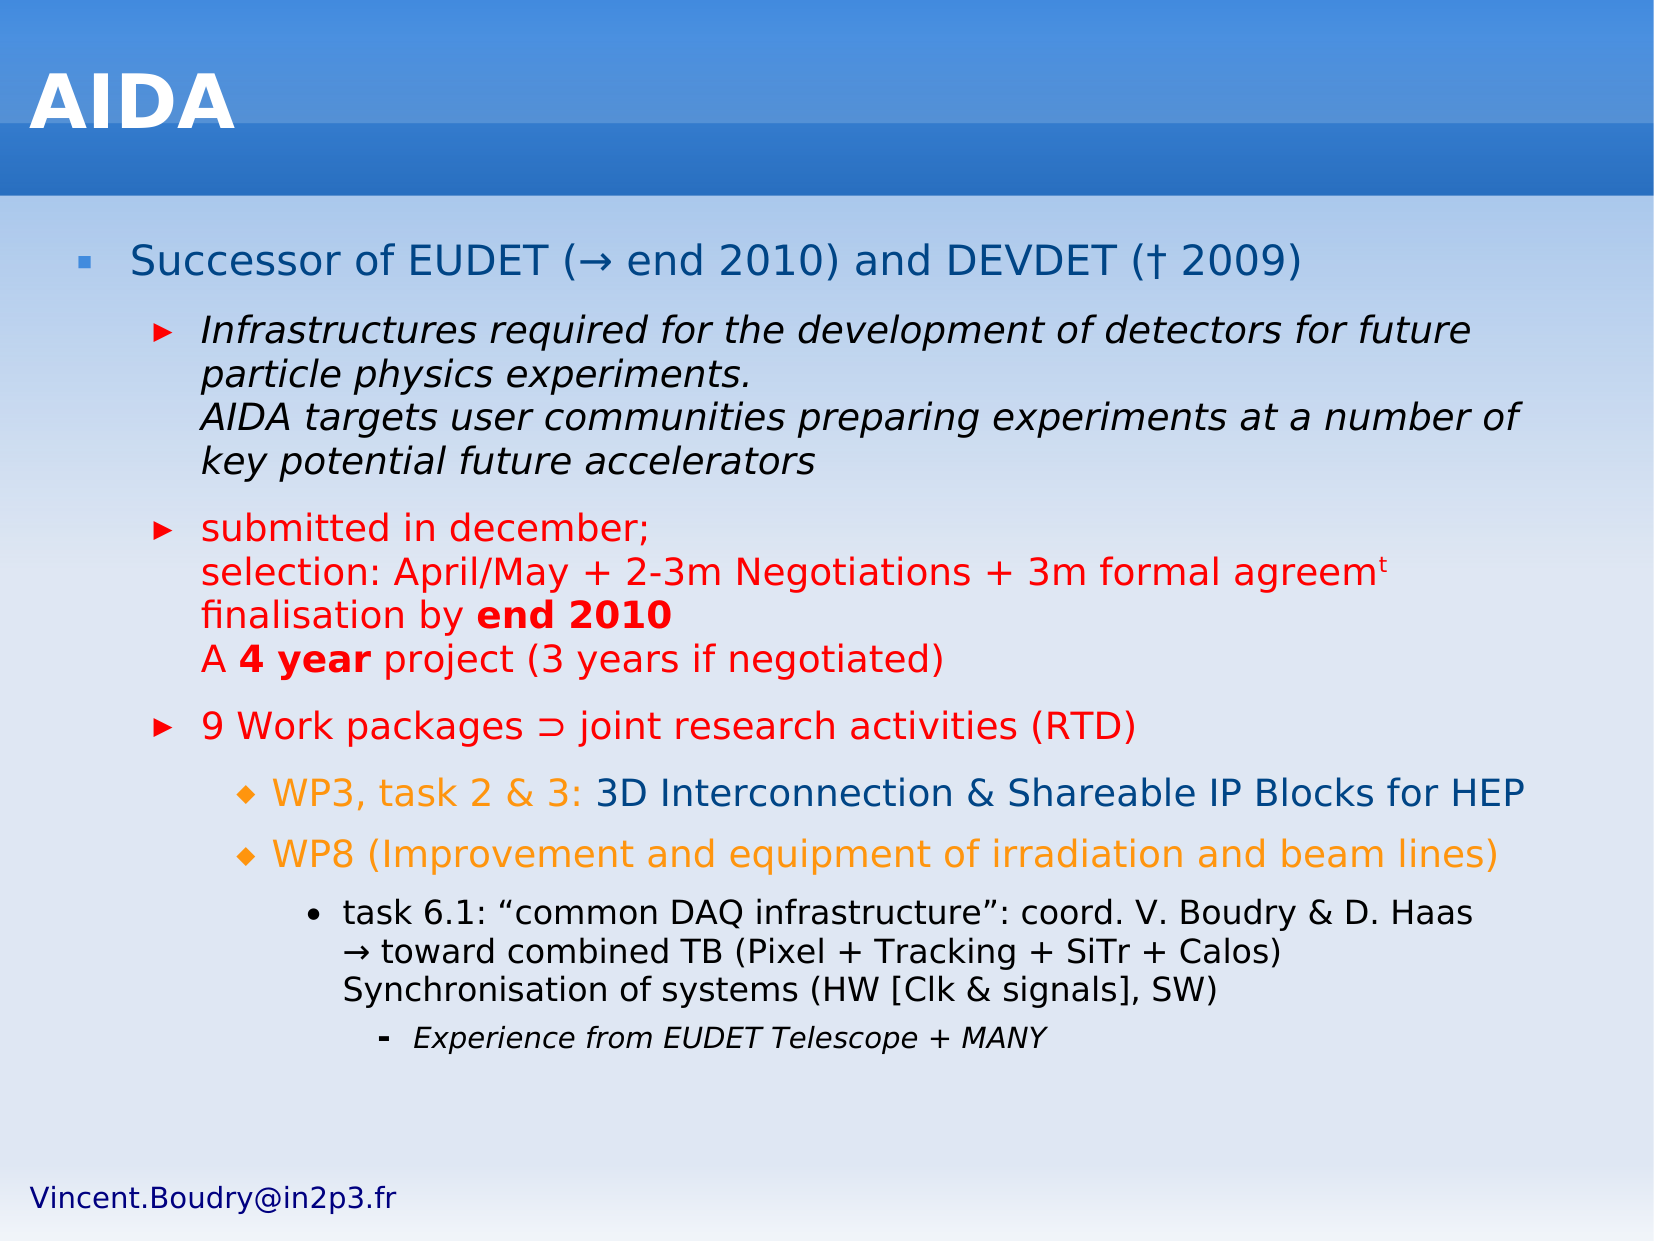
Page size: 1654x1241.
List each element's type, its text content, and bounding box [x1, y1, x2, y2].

list Successor of EUDET (→ end 2010) and DEVDET († 2009) Infrastructures required for the development of detectors for future particle physics experiments. AIDA targets user communities preparing experiments at a number of key potential future accelerators submitted in december; selection: April/May + 2-3m Negotiations + 3m formal agreemt finalisation by end 2010 A 4 year project (3 years if negotiated) 9 Work packages ⊃ joint research activities (RTD) WP3, task 2 & 3: 3D Interconnection & Shareable IP Blocks for HEP WP8 (Improvement and equipment of irradiation and beam lines) task 6.1: “common DAQ infrastructure”: coord. V. Boudry & D. Haas → toward combined TB (Pixel + Tracking + SiTr + Calos) Synchronisation of systems (HW [Clk & signals], SW) Experience from EUDET Telescope + MANY [59, 236, 1595, 1137]
title AIDA [29, 7, 1654, 200]
picture [0, 0, 1654, 1241]
